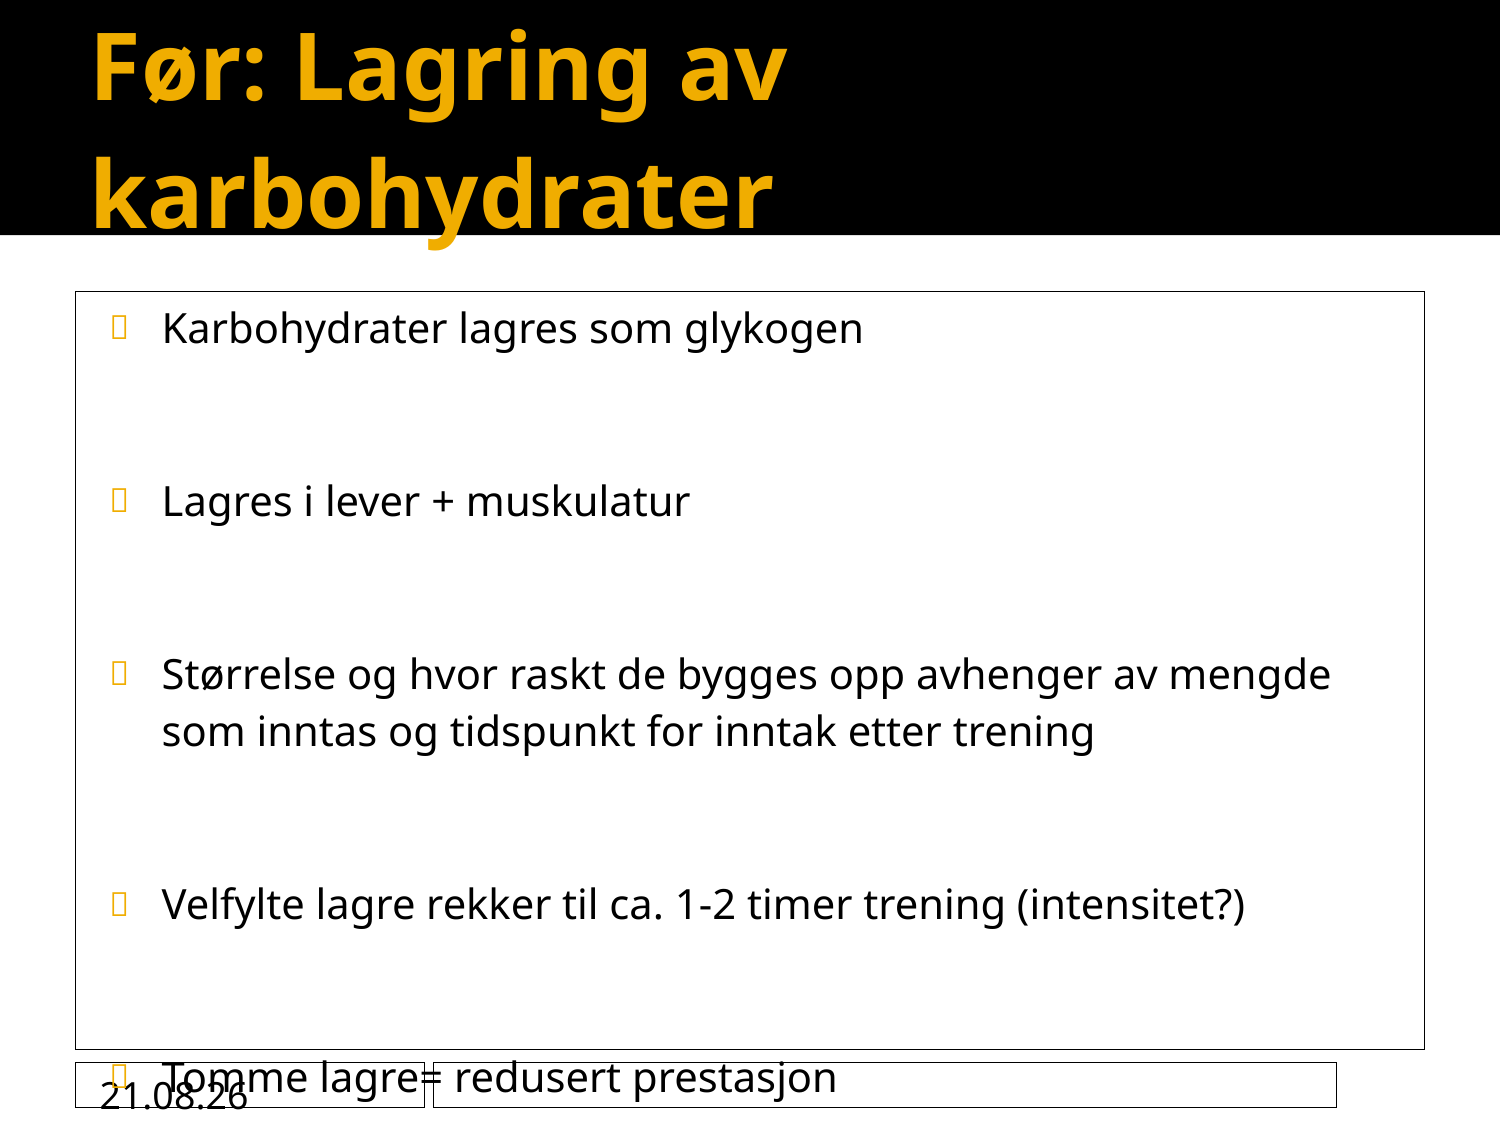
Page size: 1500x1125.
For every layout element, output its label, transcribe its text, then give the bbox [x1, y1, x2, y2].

list Karbohydrater lagres som glykogen Lagres i lever + muskulatur Størrelse og hvor raskt de bygges opp avhenger av mengde som inntas og tidspunkt for inntak etter trening Velfylte lagre rekker til ca. 1-2 timer trening (intensitet?) Tomme lagre= redusert prestasjon [75, 291, 1425, 1050]
title Før: Lagring av karbohydrater [75, 25, 1425, 231]
